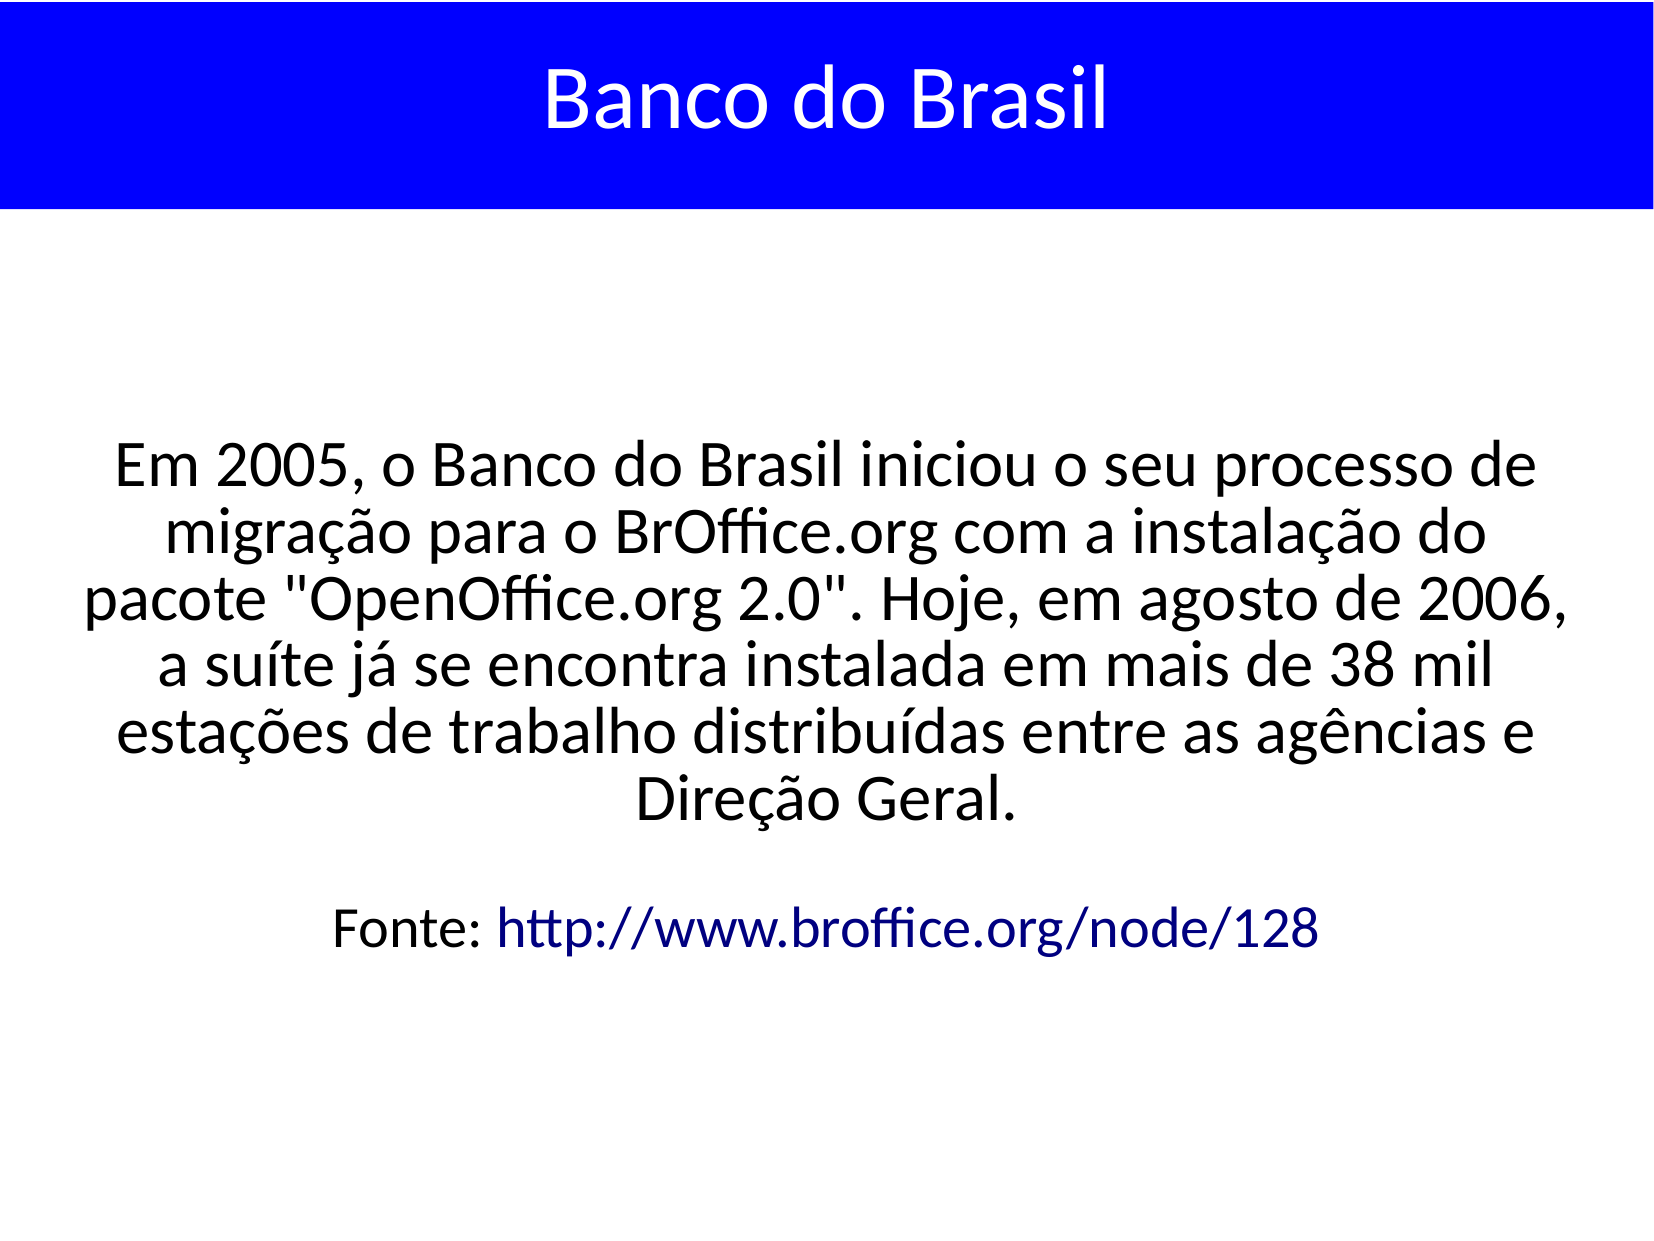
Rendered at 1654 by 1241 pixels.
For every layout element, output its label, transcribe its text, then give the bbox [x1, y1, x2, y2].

title Banco do Brasil [0, 2, 1654, 210]
subtitle Em 2005, o Banco do Brasil iniciou o seu processo de migração para o BrOffice.org com a instalação do pacote "OpenOffice.org 2.0". Hoje, em agosto de 2006, a suíte já se encontra instalada em mais de 38 mil estações de trabalho distribuídas entre as agências e Direção Geral. Fonte: http://www.broffice.org/node/128 [82, 290, 1571, 1109]
